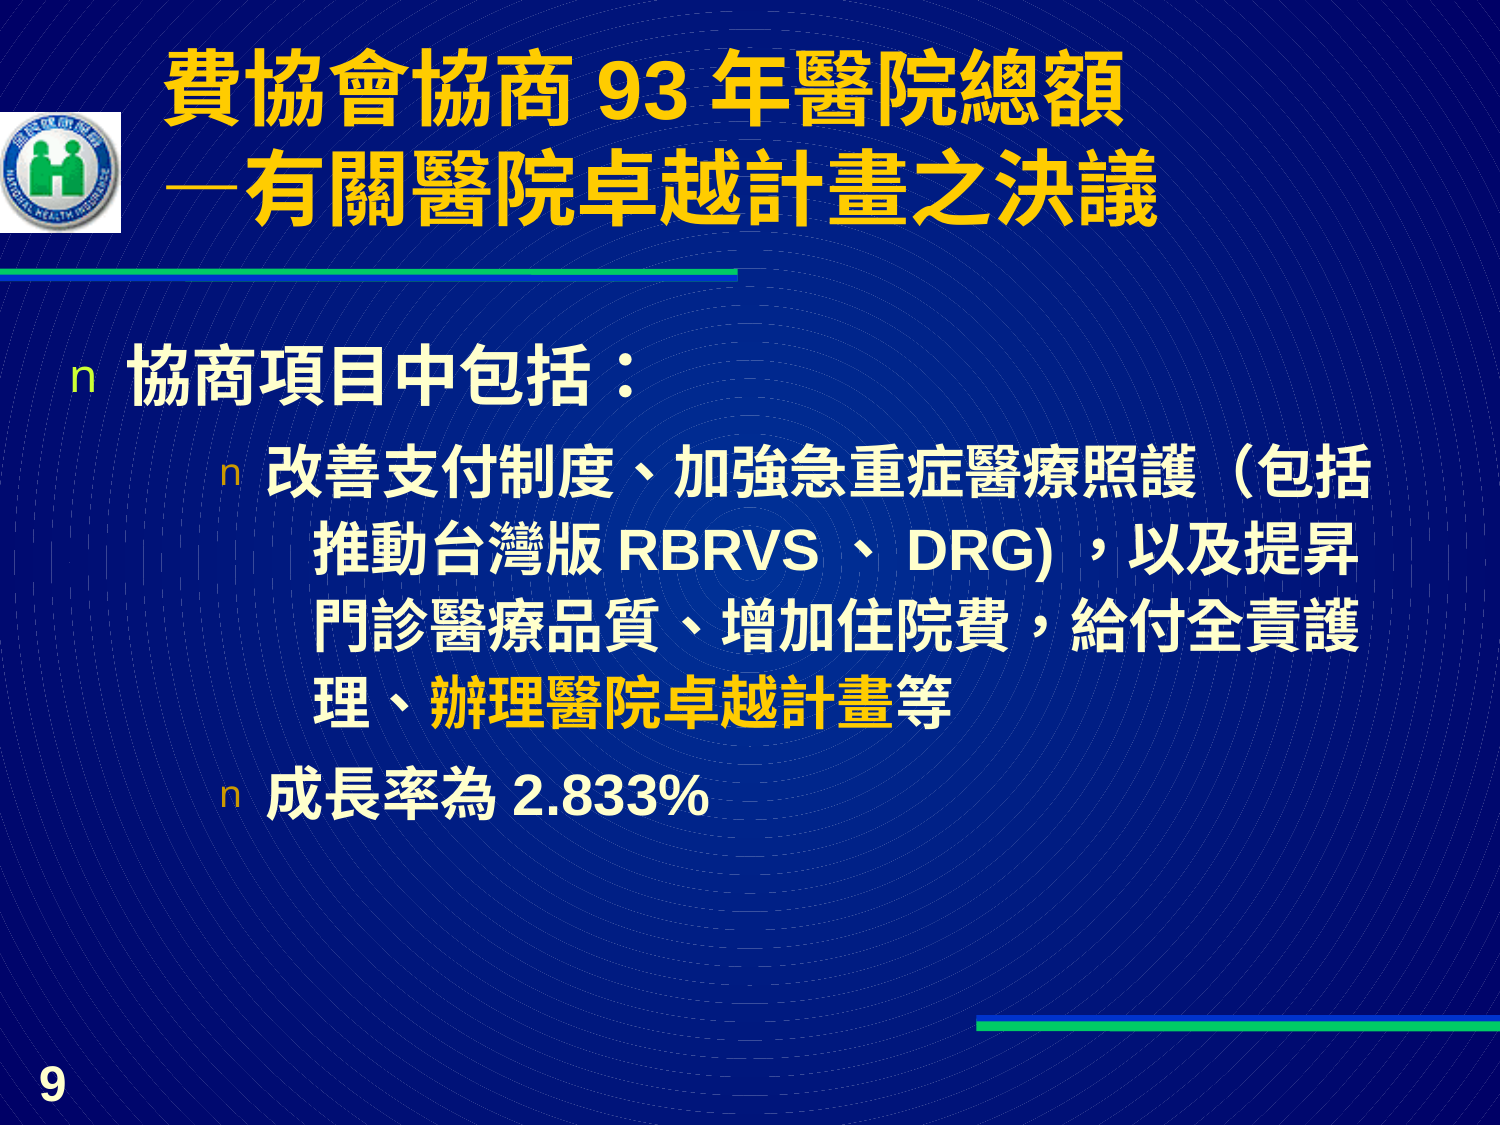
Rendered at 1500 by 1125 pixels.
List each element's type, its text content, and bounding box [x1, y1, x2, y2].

list 協商項目中包括： 改善支付制度、加強急重症醫療照護（包括推動台灣版RBRVS、DRG)，以及提昇門診醫療品質、增加住院費，給付全責護理、辦理醫院卓越計畫等 成長率為2.833% [53, 318, 1401, 994]
text_box [23, 1043, 337, 1119]
title 費協會協商93年醫院總額 —有關醫院卓越計畫之決議 [145, 28, 1438, 244]
